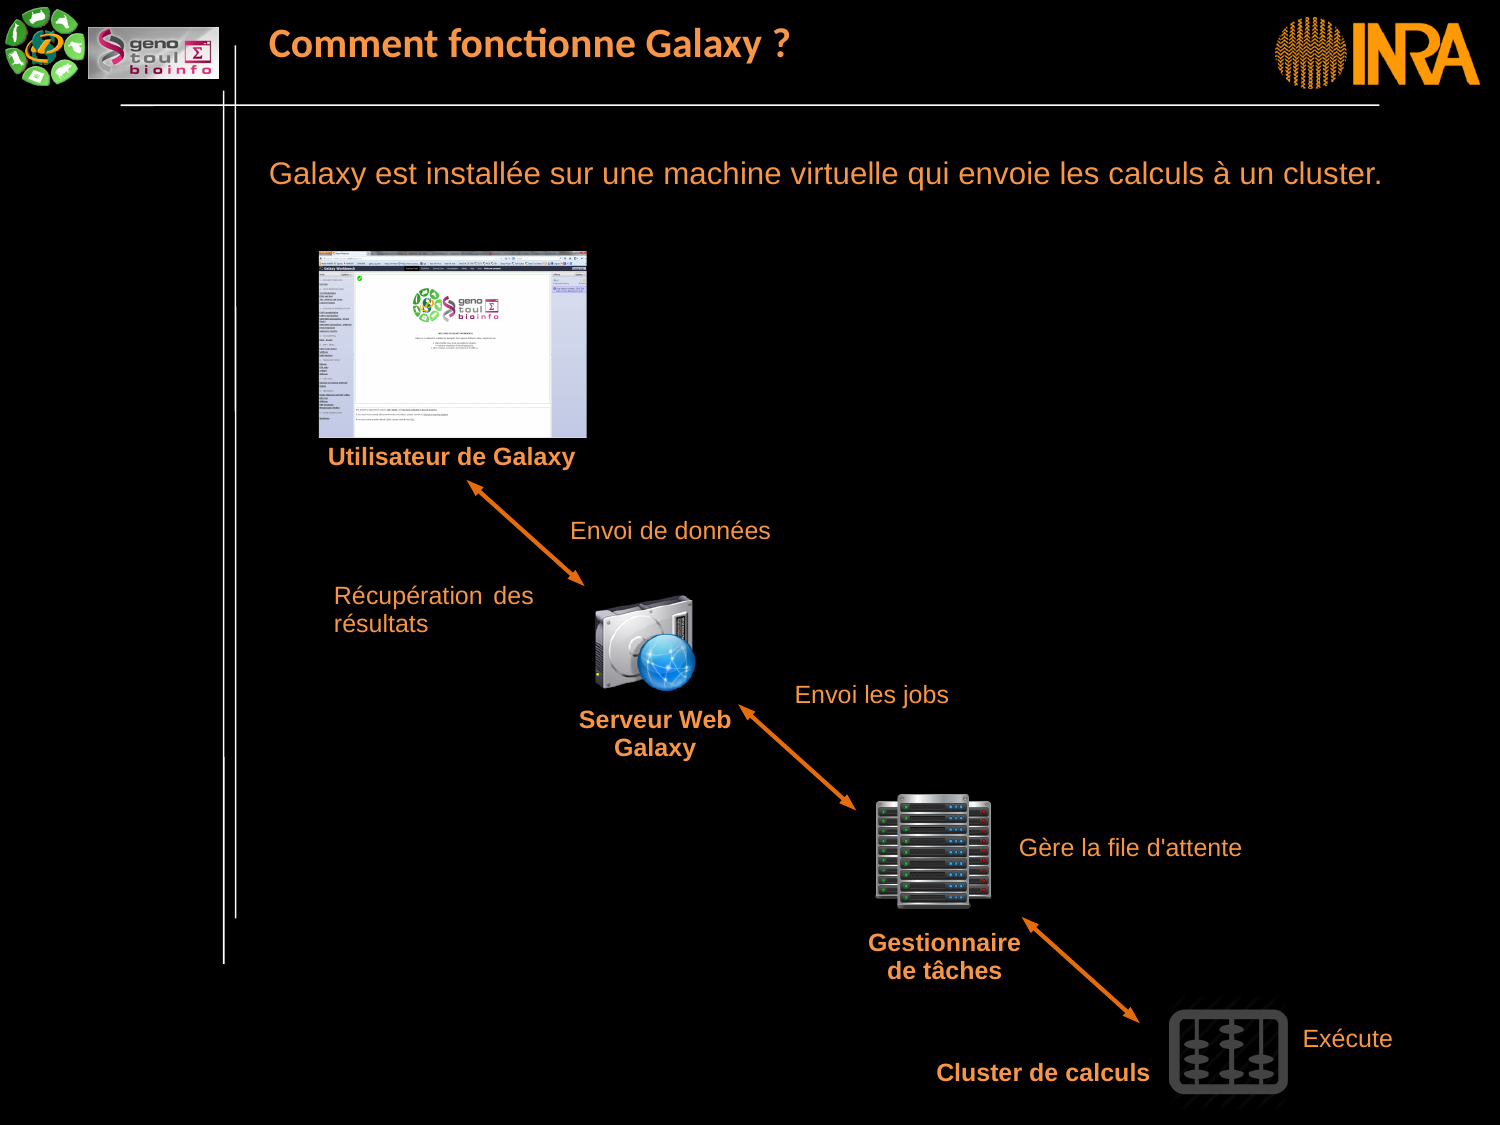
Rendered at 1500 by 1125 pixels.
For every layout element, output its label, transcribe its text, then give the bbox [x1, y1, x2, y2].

text_box Envoi les jobs [780, 673, 1016, 716]
text_box Récupération des résultats [319, 575, 549, 646]
text_box Galaxy est installée sur une machine virtuelle qui envoie les calculs à un cluster. [254, 149, 1459, 199]
text_box Utilisateur de Galaxy [313, 436, 632, 479]
text_box Serveur Web Galaxy [520, 698, 791, 770]
text_box Exécute [1287, 1017, 1441, 1060]
text_box Envoi de données [555, 509, 791, 553]
text_box Gère la file d'attente [1004, 827, 1323, 870]
picture [318, 251, 587, 438]
text_box Comment fonctionne Galaxy ? [253, 19, 1270, 86]
text_box Cluster de calculs [921, 1051, 1193, 1094]
picture [590, 591, 697, 697]
picture [874, 791, 992, 910]
picture [1169, 992, 1288, 1111]
text_box Gestionnaire de tâches [839, 921, 1051, 992]
